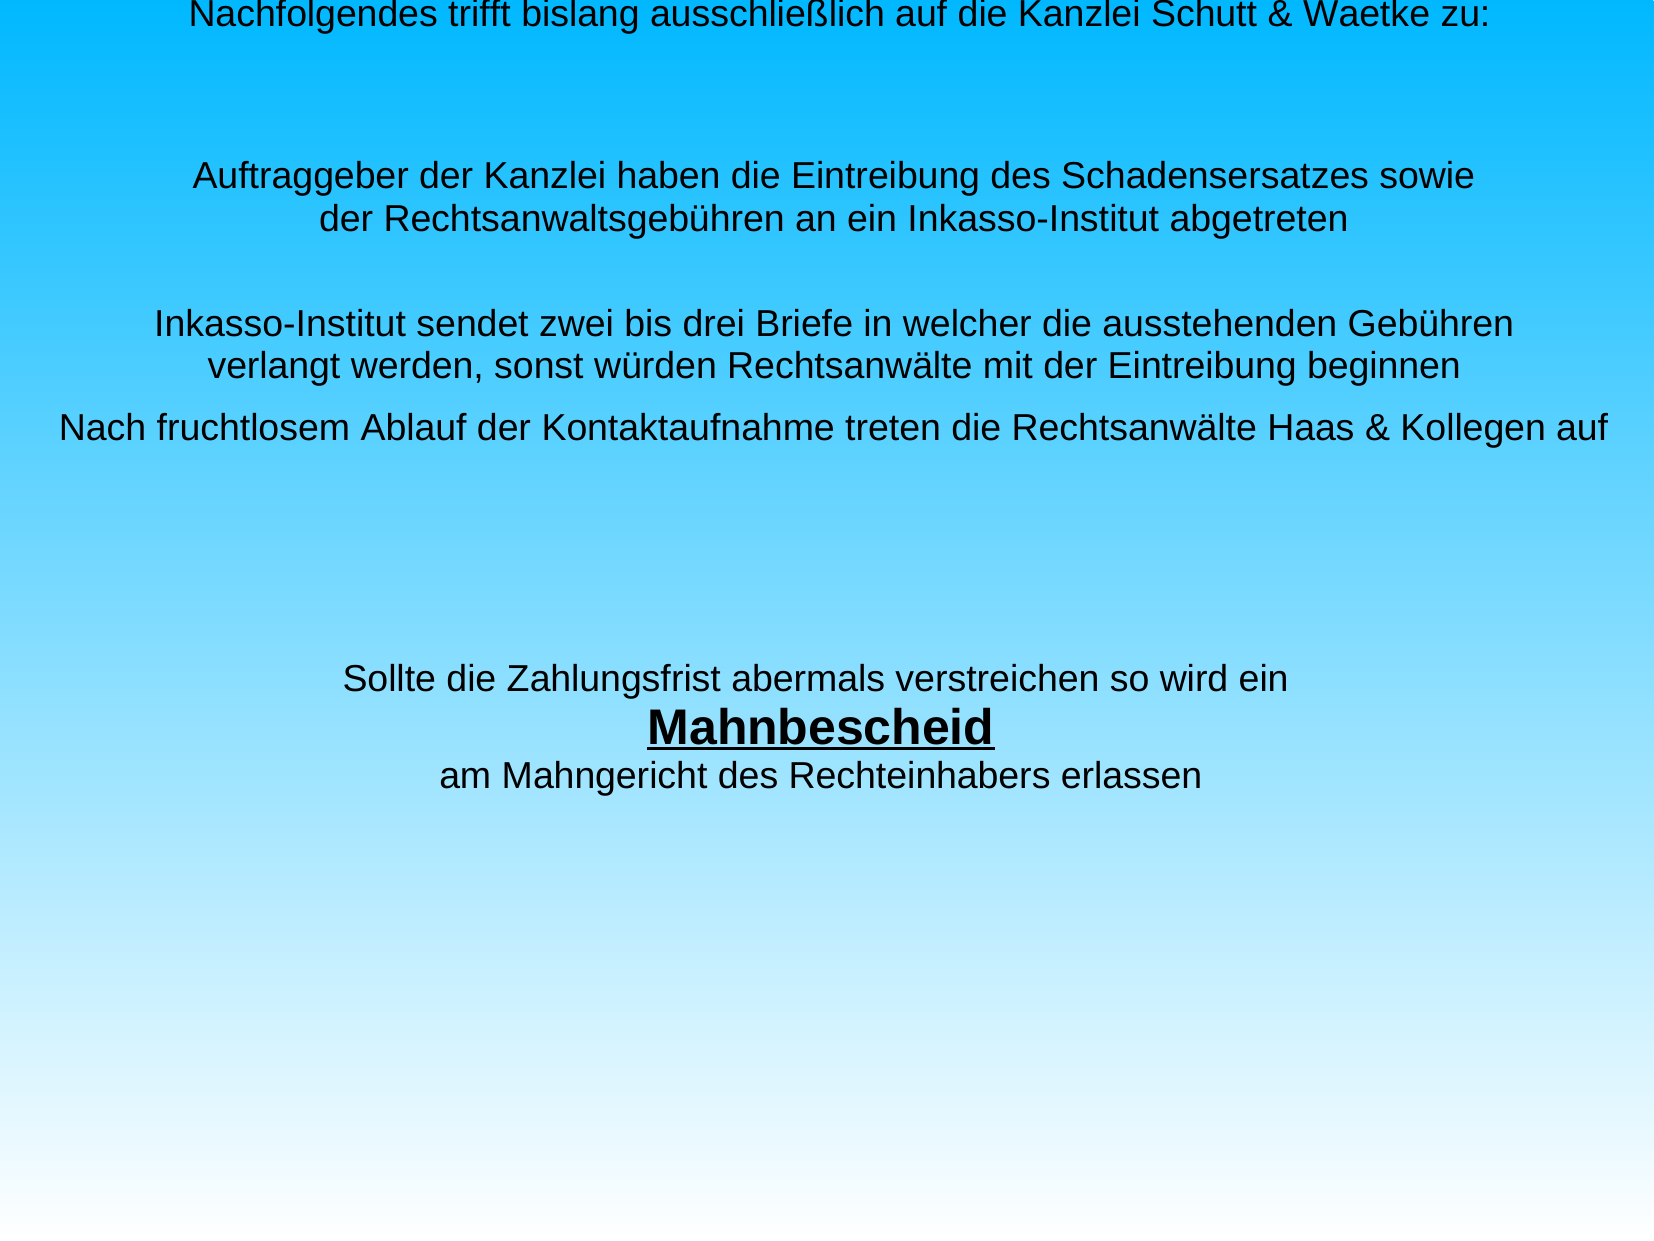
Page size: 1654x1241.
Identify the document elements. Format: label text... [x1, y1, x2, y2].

text_box Nach fruchtlosem Ablauf der Kontaktaufnahme treten die Rechtsanwälte Haas & Kollegen auf [44, 413, 1636, 471]
text_box Nachfolgendes trifft bislang ausschließlich auf die Kanzlei Schutt & Waetke zu: [173, 0, 1506, 57]
text_box Inkasso-Institut sendet zwei bis drei Briefe in welcher die ausstehenden Gebühren verlangt werden, sonst würden Rechtsanwälte mit der Eintreibung beginnen [139, 295, 1541, 395]
text_box Auftraggeber der Kanzlei haben die Eintreibung des Schadensersatzes sowie der Rechtsanwaltsgebühren an ein Inkasso-Institut abgetreten [177, 147, 1502, 247]
text_box Sollte die Zahlungsfrist abermals verstreichen so wird ein Mahnbescheid am Mahngericht des Rechteinhabers erlassen [327, 649, 1326, 806]
